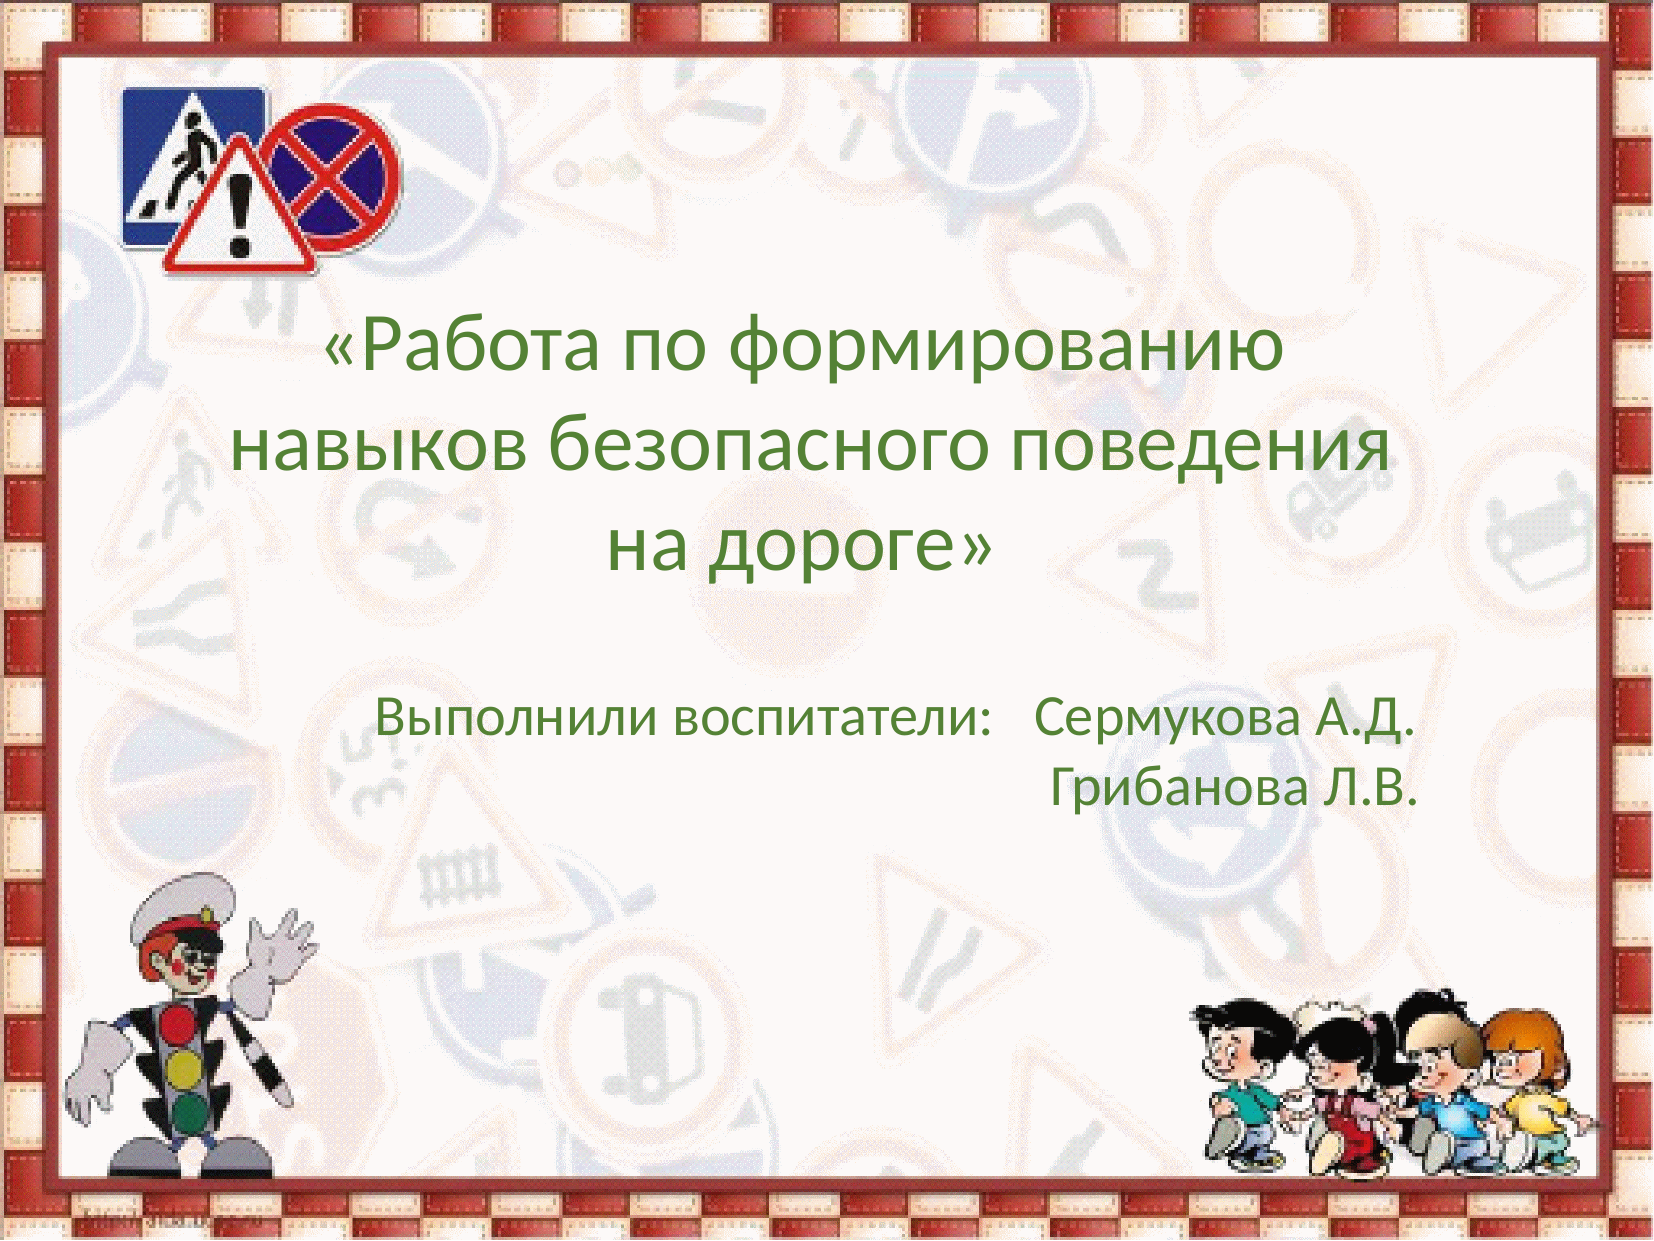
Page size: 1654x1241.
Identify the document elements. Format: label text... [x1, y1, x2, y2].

picture [0, 0, 1654, 1241]
text_box «Работа по формированию навыков безопасного поведения на дороге» Выполнили воспитатели: Сермукова А.Д. Грибанова Л.В. [187, 280, 1472, 825]
